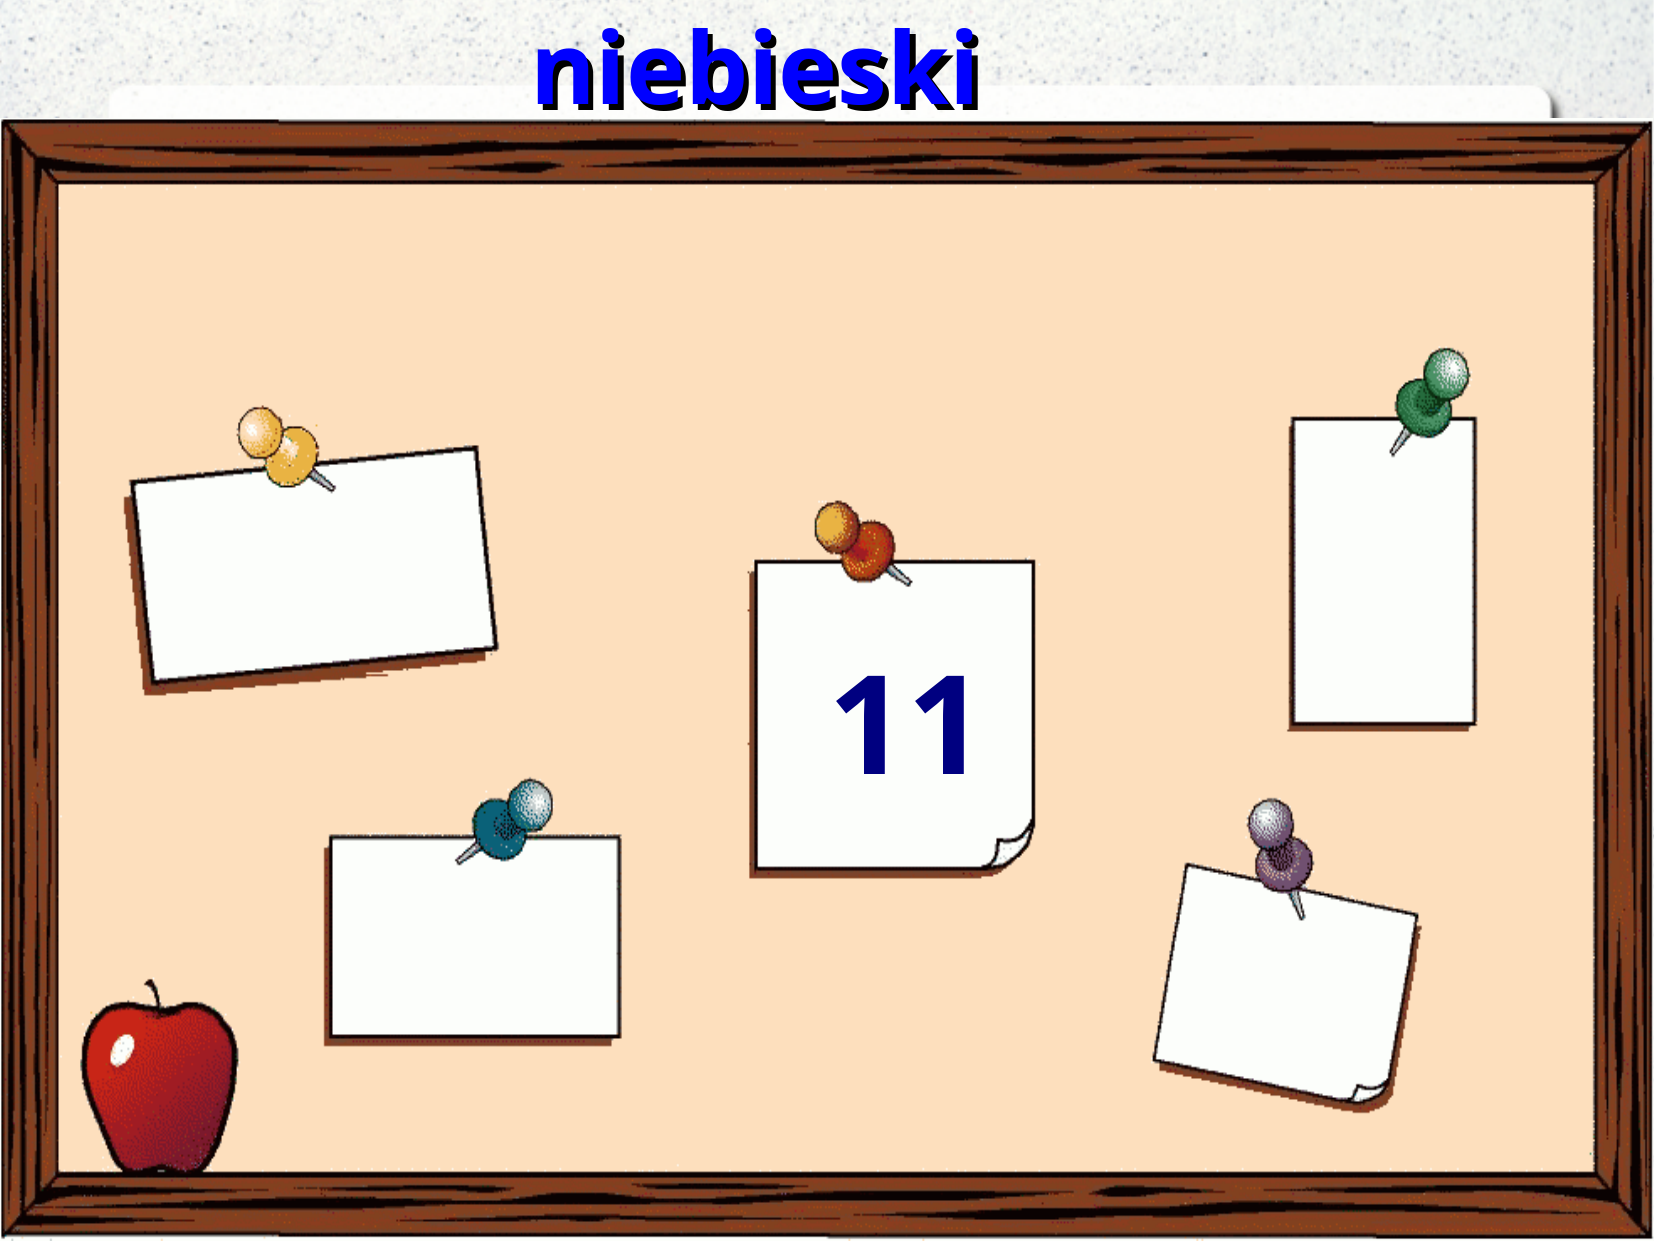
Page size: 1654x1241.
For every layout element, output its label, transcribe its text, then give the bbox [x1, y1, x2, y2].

text_box niebieski [354, 0, 1182, 146]
picture [0, 0, 1654, 1241]
text_box 11 [767, 620, 1048, 803]
text_box [1151, 909, 1418, 1093]
